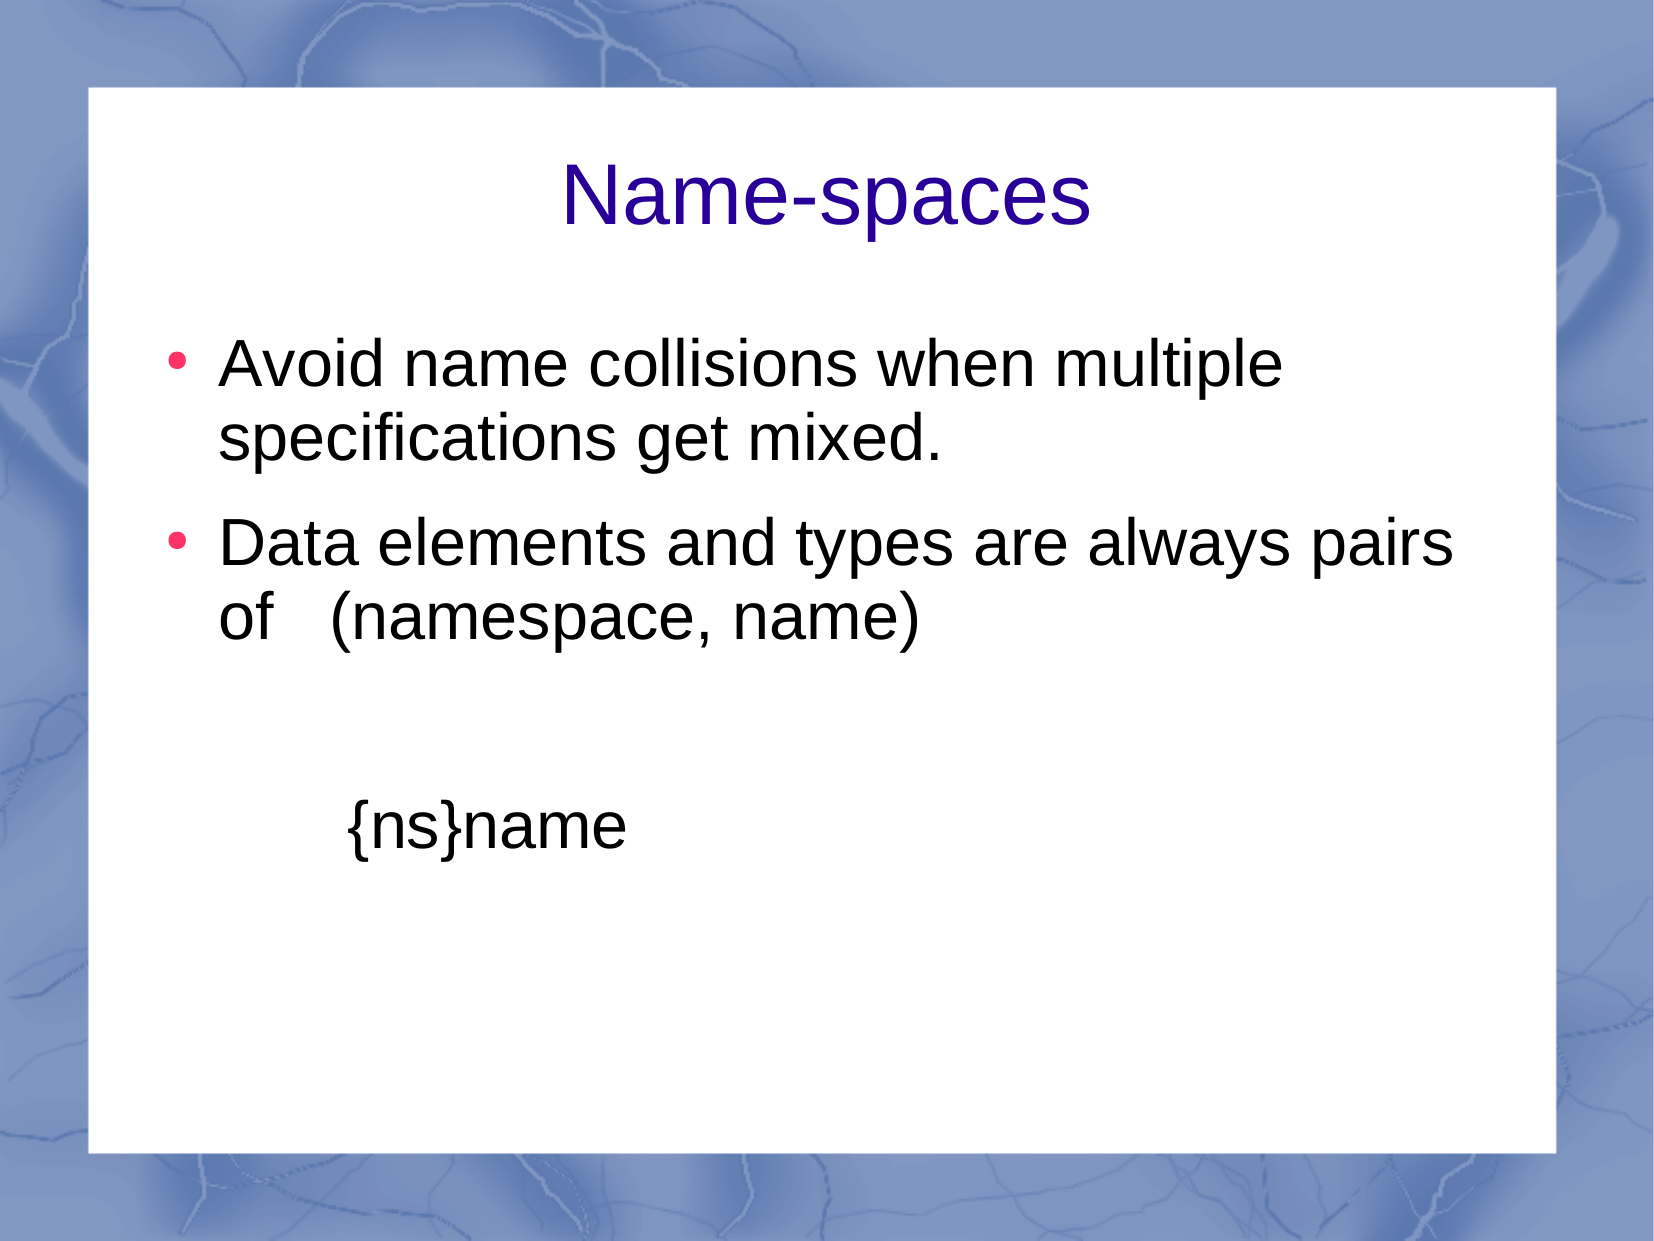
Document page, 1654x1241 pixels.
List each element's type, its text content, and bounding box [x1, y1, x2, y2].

list Avoid name collisions when multiple specifications get mixed. Data elements and types are always pairs of (namespace, name) {ns}name [147, 325, 1506, 1088]
title Name-spaces [118, 90, 1536, 298]
picture [0, 0, 1654, 1241]
